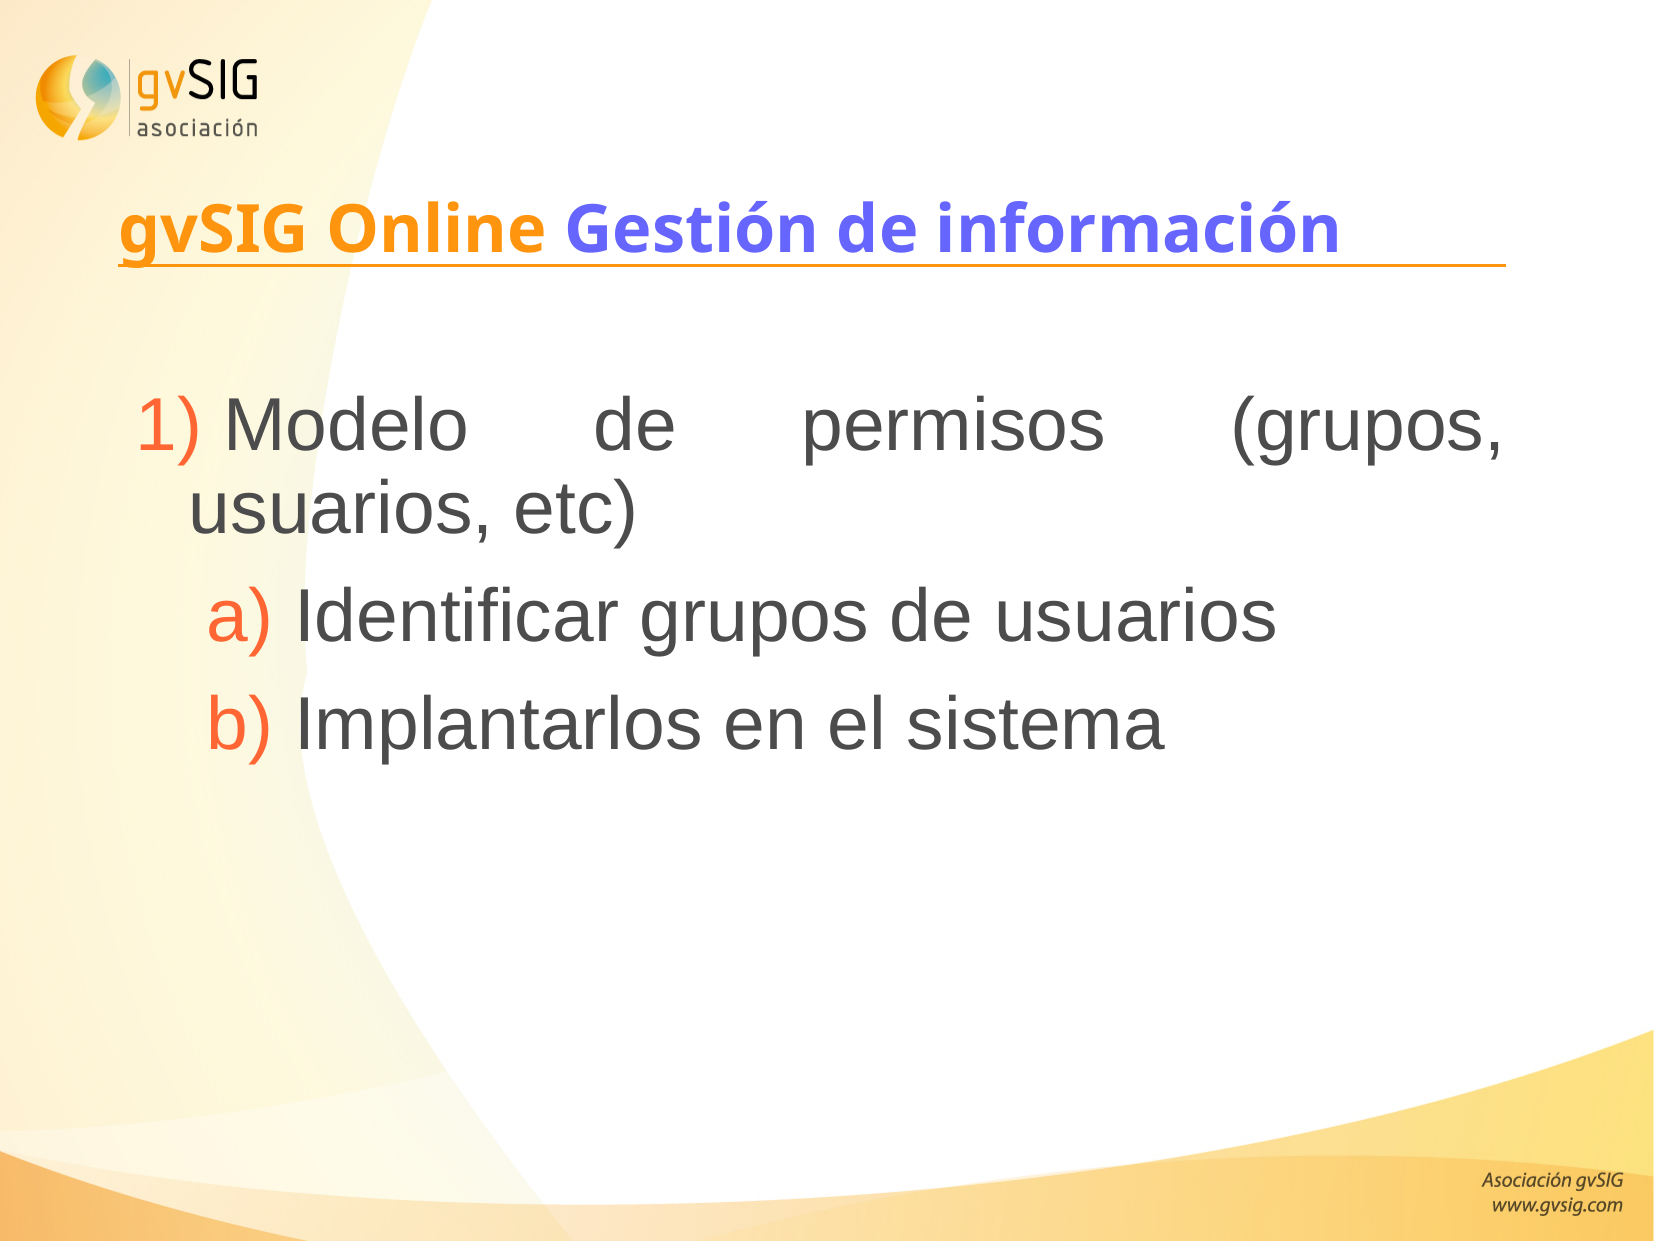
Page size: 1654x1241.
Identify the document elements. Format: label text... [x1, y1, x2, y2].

title gvSIG Online Gestión de información [118, 177, 1607, 276]
picture [0, 0, 1654, 1241]
list Modelo de permisos (grupos, usuarios, etc) Identificar grupos de usuarios Implantarlos en el sistema [118, 301, 1506, 1124]
